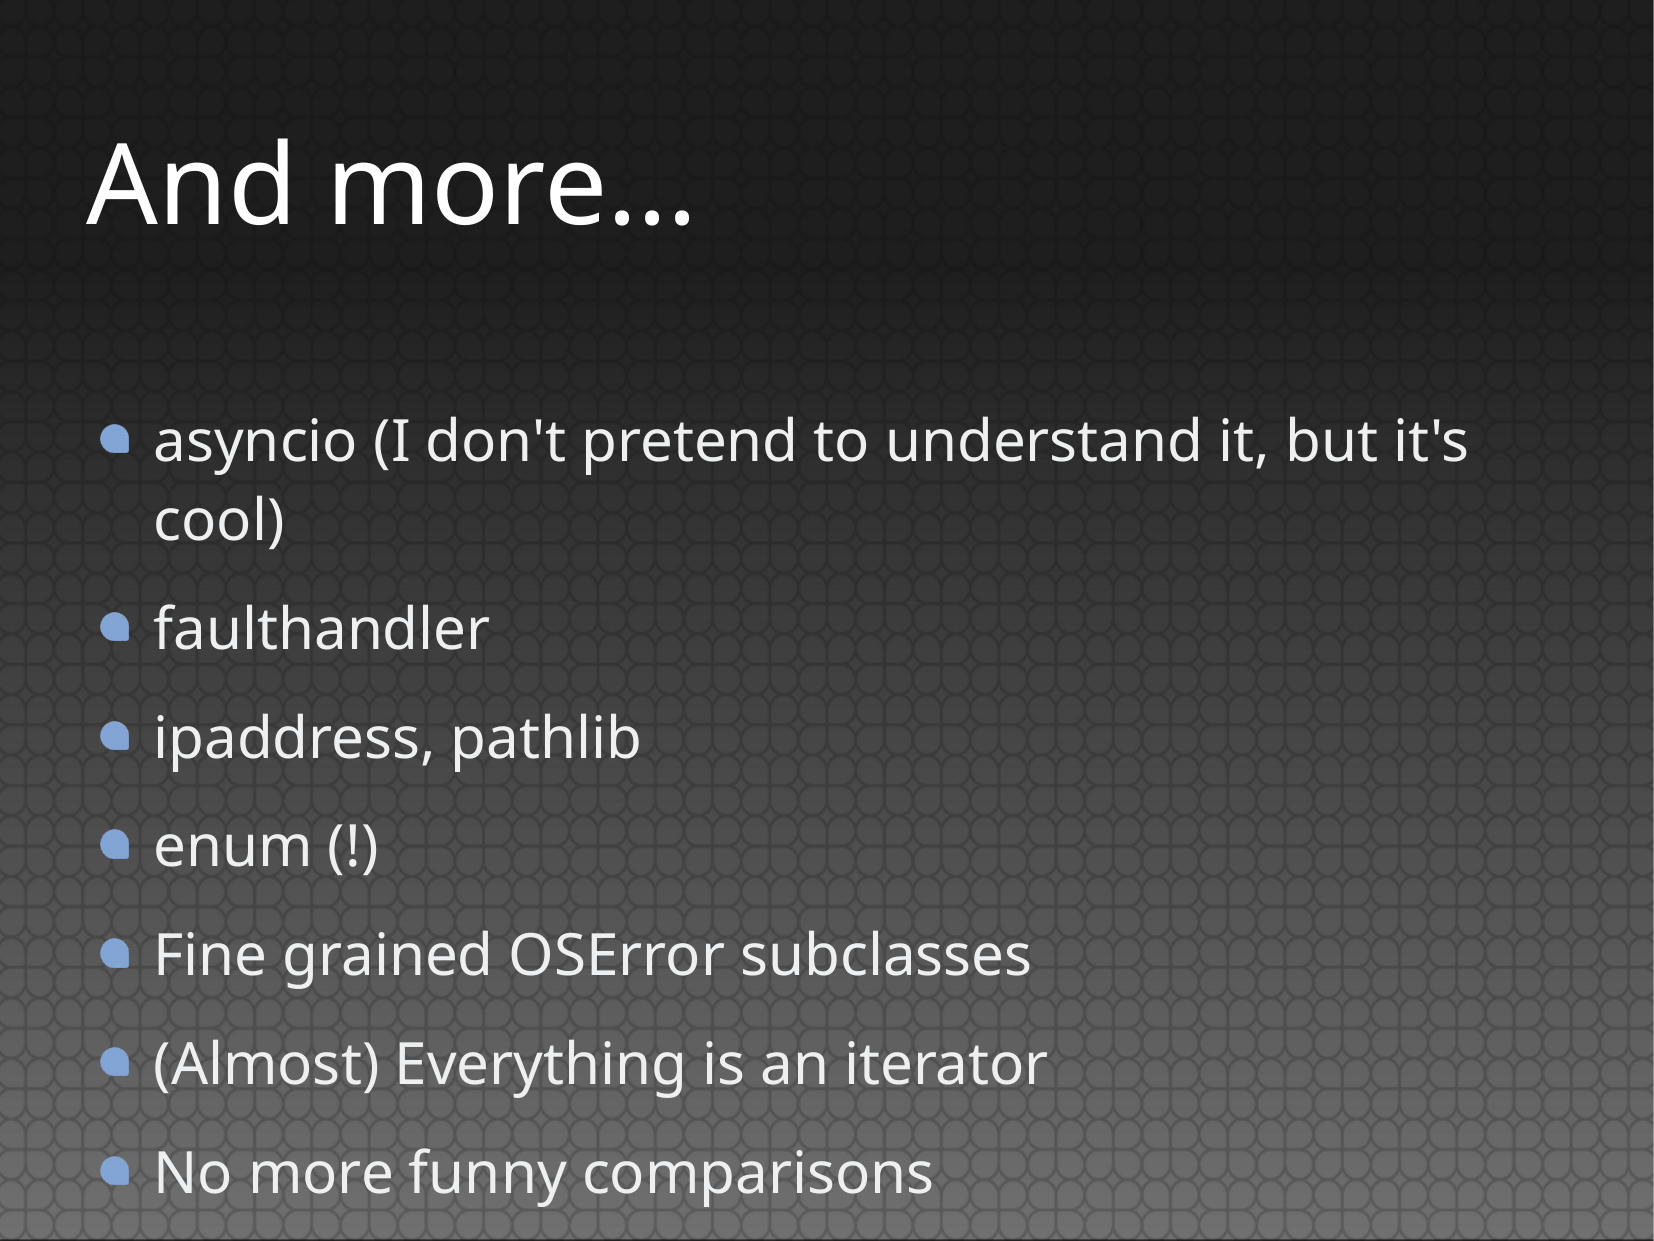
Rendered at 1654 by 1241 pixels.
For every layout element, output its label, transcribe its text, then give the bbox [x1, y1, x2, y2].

list asyncio (I don't pretend to understand it, but it's cool) faulthandler ipaddress, pathlib enum (!) Fine grained OSError subclasses (Almost) Everything is an iterator No more funny comparisons 'abc' > 42 => TypeError [82, 290, 1571, 1137]
picture [0, 0, 1654, 1241]
title And more... [86, 112, 1576, 249]
